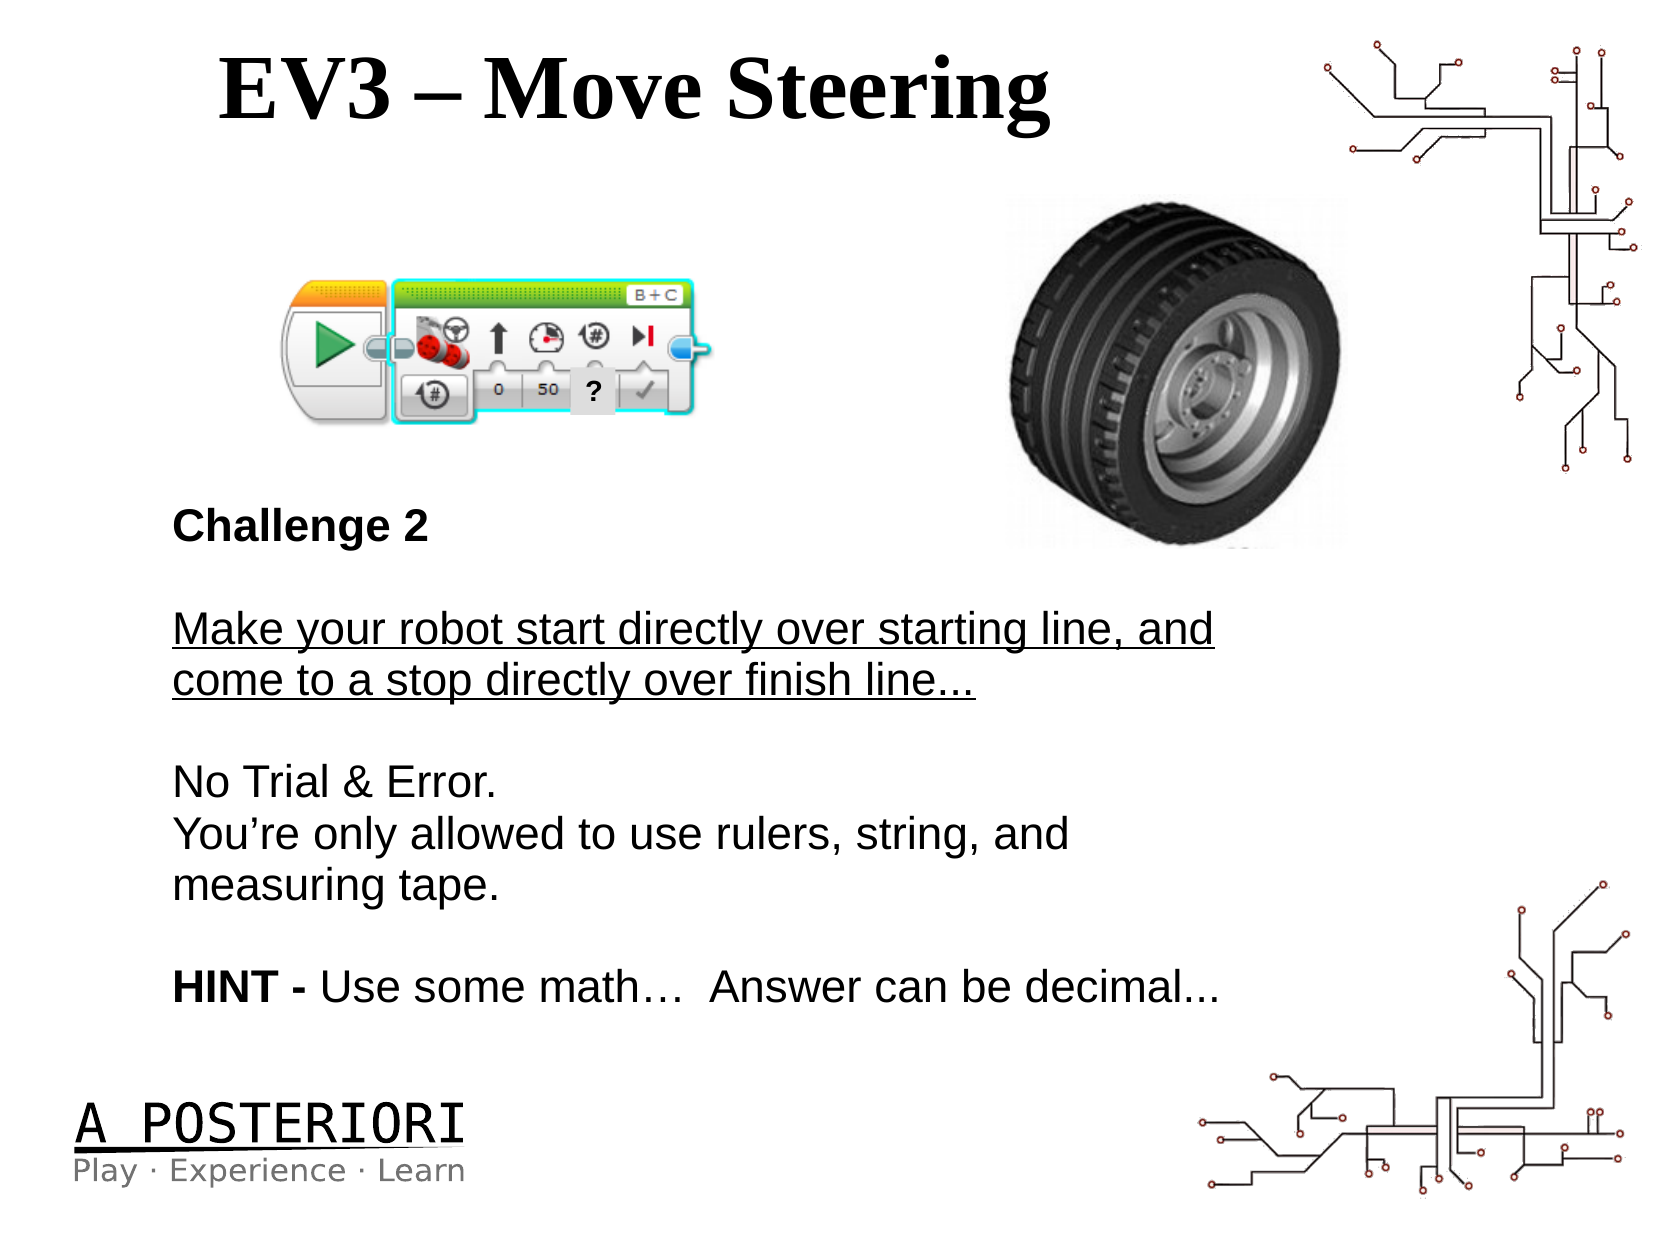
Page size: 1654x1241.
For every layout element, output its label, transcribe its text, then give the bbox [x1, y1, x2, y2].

picture [1005, 35, 1643, 549]
picture [73, 1101, 466, 1189]
picture [277, 249, 721, 451]
picture [1175, 862, 1636, 1201]
text_box Challenge 2 Make your robot start directly over starting line, and come to a stop directly over finish line... No Trial & Error. You’re only allowed to use rulers, string, and measuring tape. HINT - Use some math… Answer can be decimal... [157, 492, 1279, 1067]
text_box ? [570, 367, 616, 415]
title EV3 – Move Steering [11, 0, 1261, 190]
